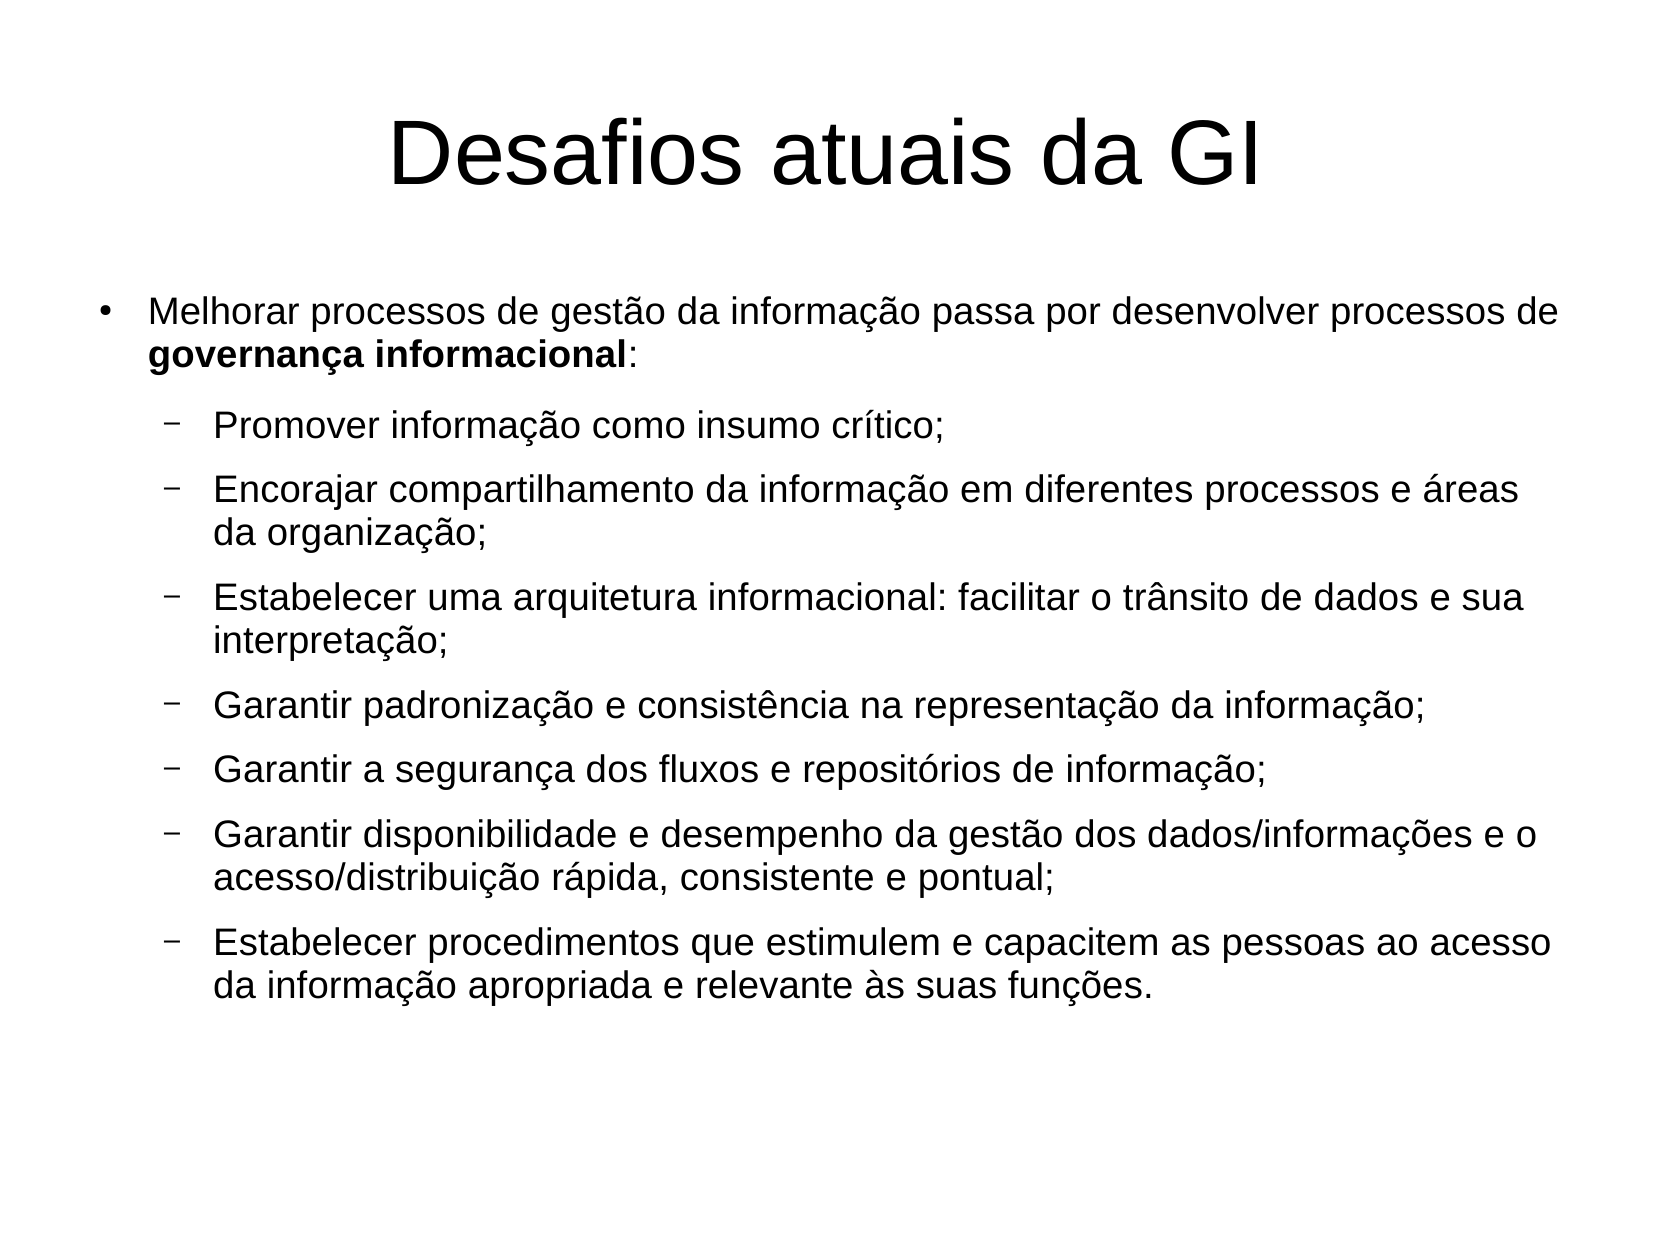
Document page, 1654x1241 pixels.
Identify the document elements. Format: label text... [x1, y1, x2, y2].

title Desafios atuais da GI [82, 49, 1571, 257]
list Melhorar processos de gestão da informação passa por desenvolver processos de governança informacional: Promover informação como insumo crítico; Encorajar compartilhamento da informação em diferentes processos e áreas da organização; Estabelecer uma arquitetura informacional: facilitar o trânsito de dados e sua interpretação; Garantir padronização e consistência na representação da informação; Garantir a segurança dos fluxos e repositórios de informação; Garantir disponibilidade e desempenho da gestão dos dados/informações e o acesso/distribuição rápida, consistente e pontual; Estabelecer procedimentos que estimulem e capacitem as pessoas ao acesso da informação apropriada e relevante às suas funções. [82, 290, 1571, 1010]
